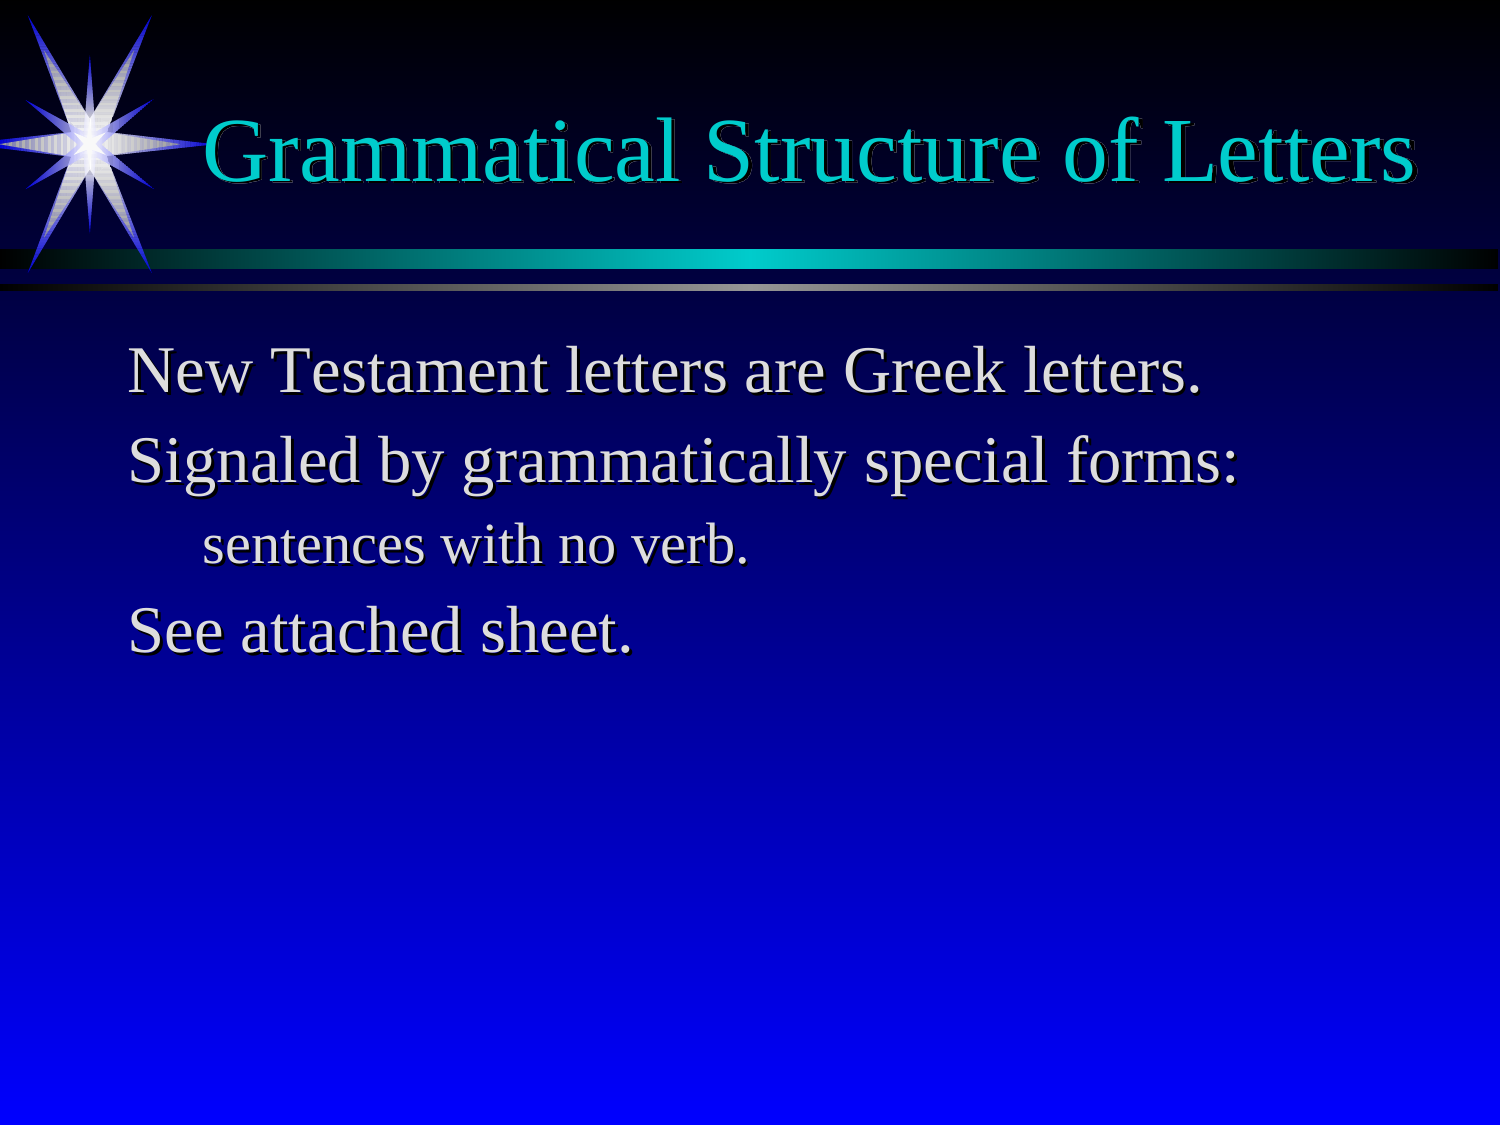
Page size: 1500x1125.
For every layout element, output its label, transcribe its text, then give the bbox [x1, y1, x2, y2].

list New Testament letters are Greek letters. Signaled by grammatically special forms: sentences with no verb. See attached sheet. [112, 324, 1388, 1001]
title Grammatical Structure of Letters [187, 56, 1463, 244]
